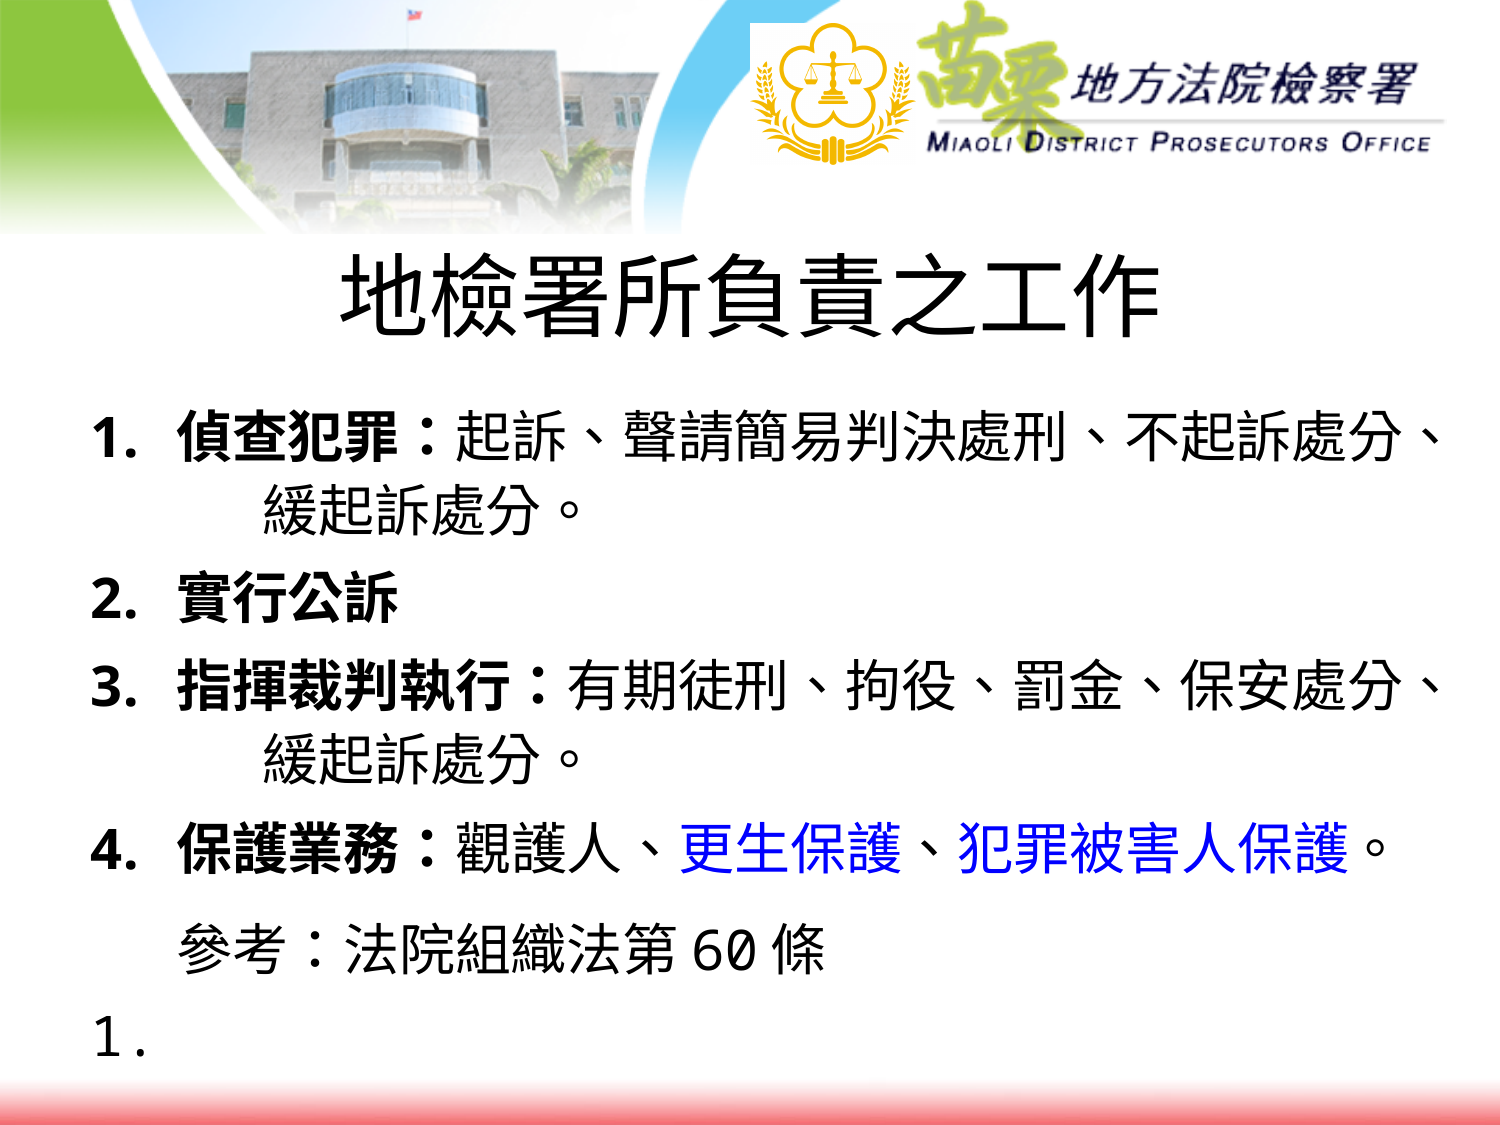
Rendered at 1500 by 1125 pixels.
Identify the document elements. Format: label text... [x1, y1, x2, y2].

list 偵查犯罪：起訴、聲請簡易判決處刑、不起訴處分、緩起訴處分。 實行公訴 指揮裁判執行：有期徒刑、拘役、罰金、保安處分、緩起訴處分。 保護業務：觀護人、更生保護、犯罪被害人保護。 參考：法院組織法第60條 [75, 387, 1426, 1038]
title 地檢署所負責之工作 [75, 200, 1426, 387]
